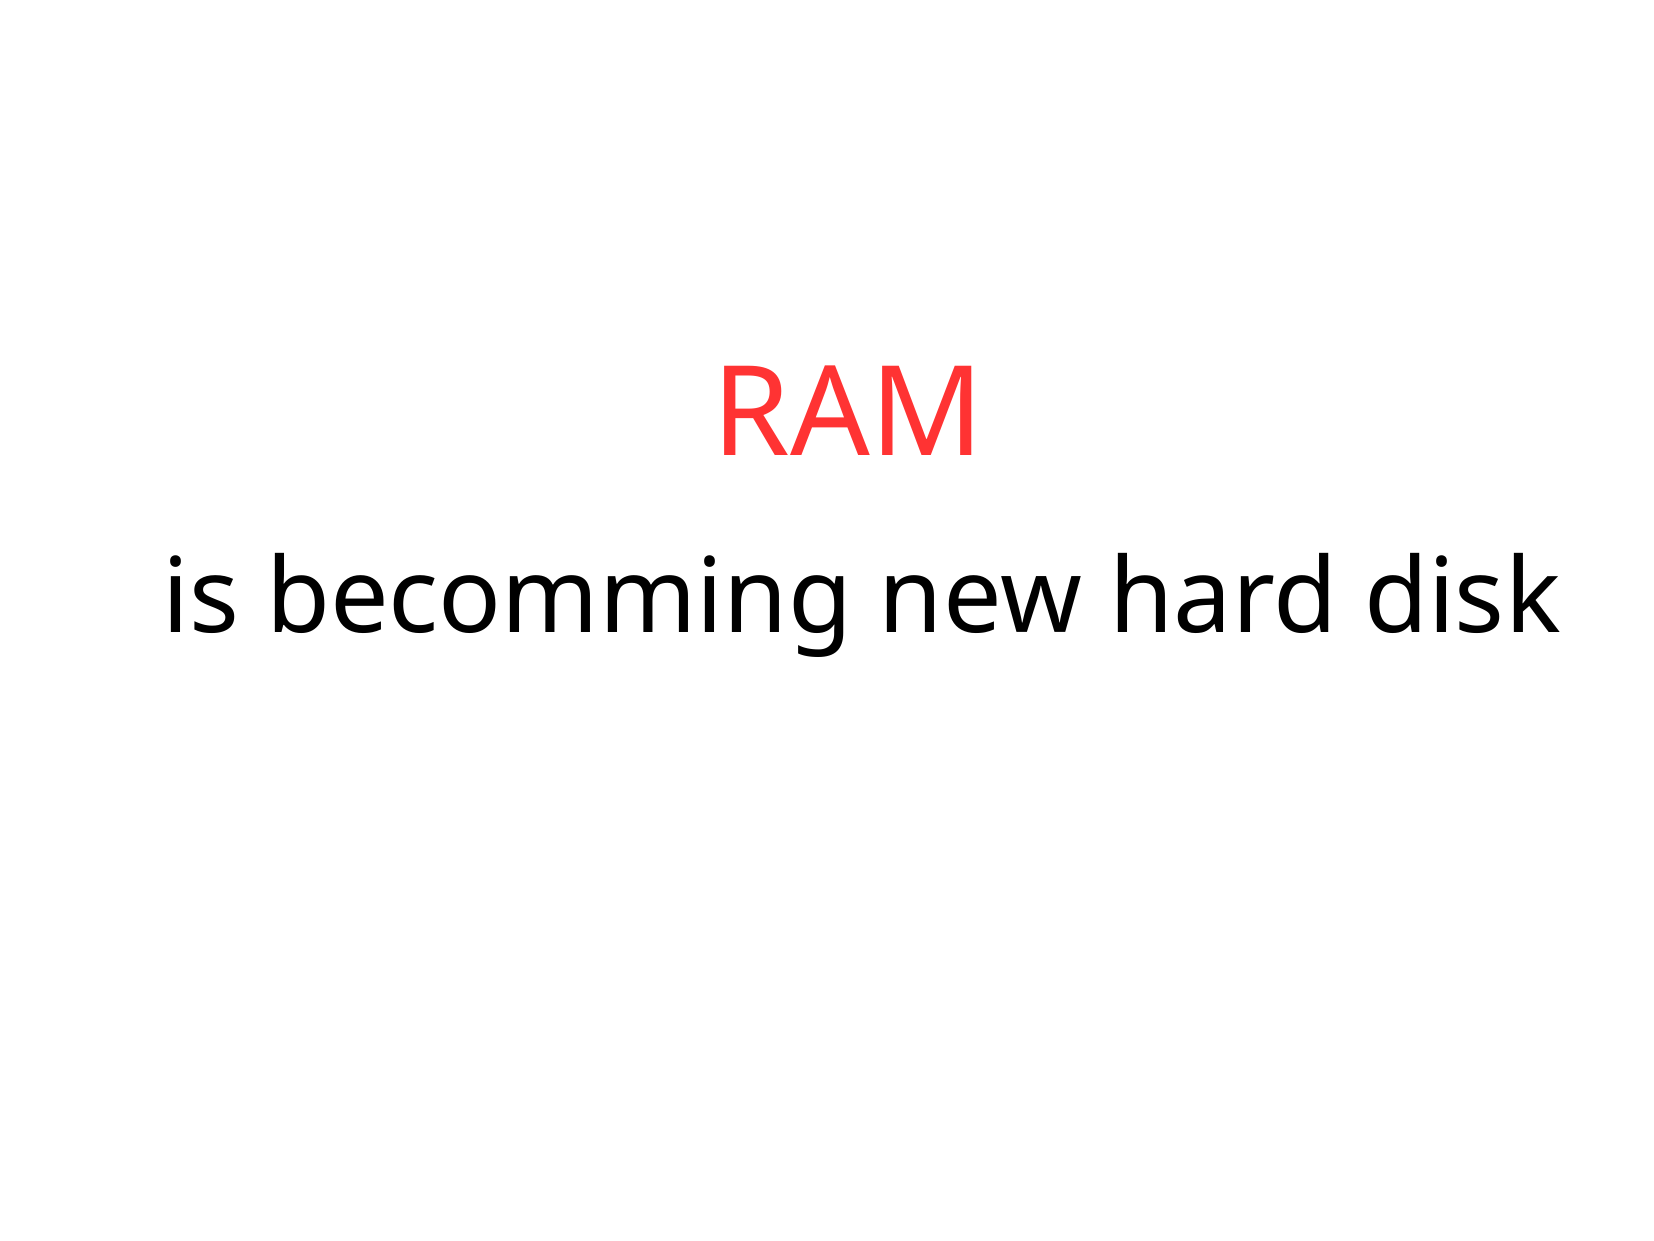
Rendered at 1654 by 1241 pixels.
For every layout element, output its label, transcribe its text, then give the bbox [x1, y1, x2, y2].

list RAM is becomming new hard disk [82, 150, 1571, 1141]
